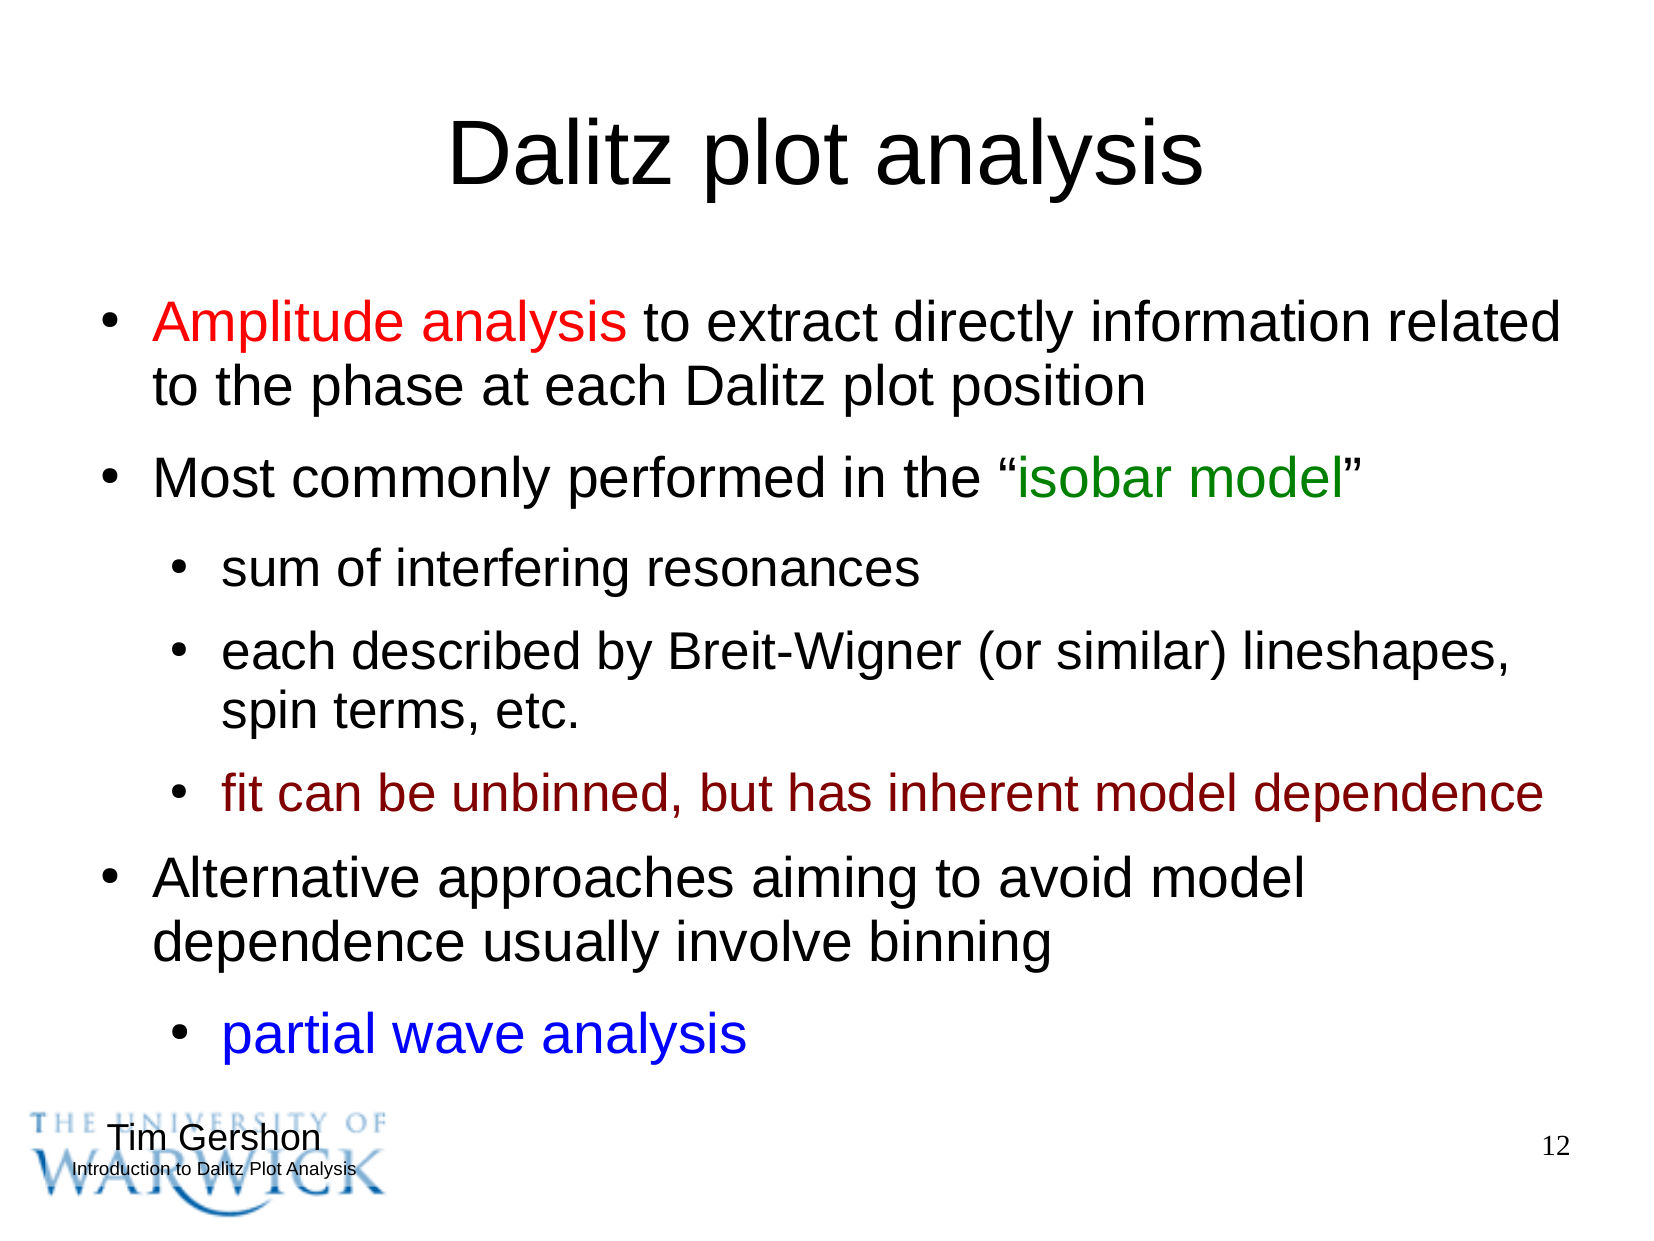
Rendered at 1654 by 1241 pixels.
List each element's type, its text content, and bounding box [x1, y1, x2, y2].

picture [19, 1106, 406, 1232]
title Dalitz plot analysis [82, 56, 1571, 250]
text_box Tim Gershon Introduction to Dalitz Plot Analysis [45, 1108, 383, 1187]
list Amplitude analysis to extract directly information related to the phase at each Dalitz plot position Most commonly performed in the “isobar model” sum of interfering resonances each described by Breit-Wigner (or similar) lineshapes, spin terms, etc. fit can be unbinned, but has inherent model dependence Alternative approaches aiming to avoid model dependence usually involve binning partial wave analysis [82, 290, 1571, 1109]
